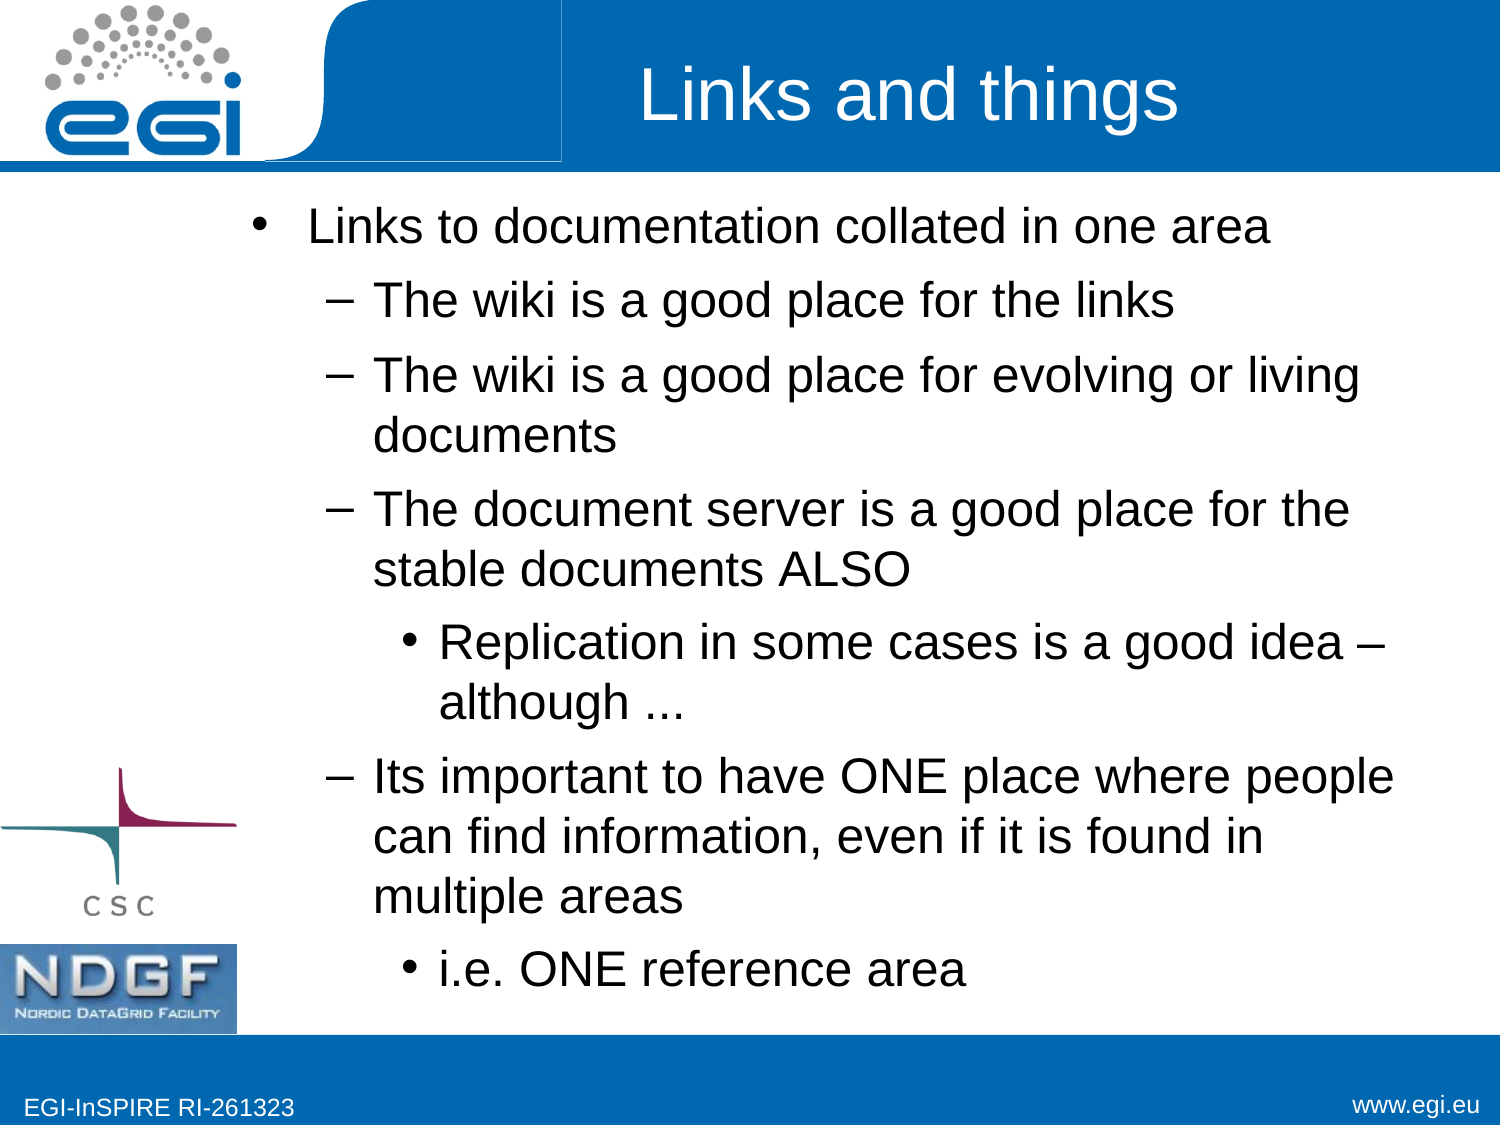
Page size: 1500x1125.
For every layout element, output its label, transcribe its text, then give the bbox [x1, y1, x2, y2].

list Links to documentation collated in one area The wiki is a good place for the links The wiki is a good place for evolving or living documents The document server is a good place for the stable documents ALSO Replication in some cases is a good idea – although ... Its important to have ONE place where people can find information, even if it is found in multiple areas i.e. ONE reference area [236, 185, 1426, 1004]
title Links and things [348, 0, 1471, 208]
picture [0, 0, 265, 161]
picture [0, 767, 236, 916]
picture [0, 944, 237, 1034]
